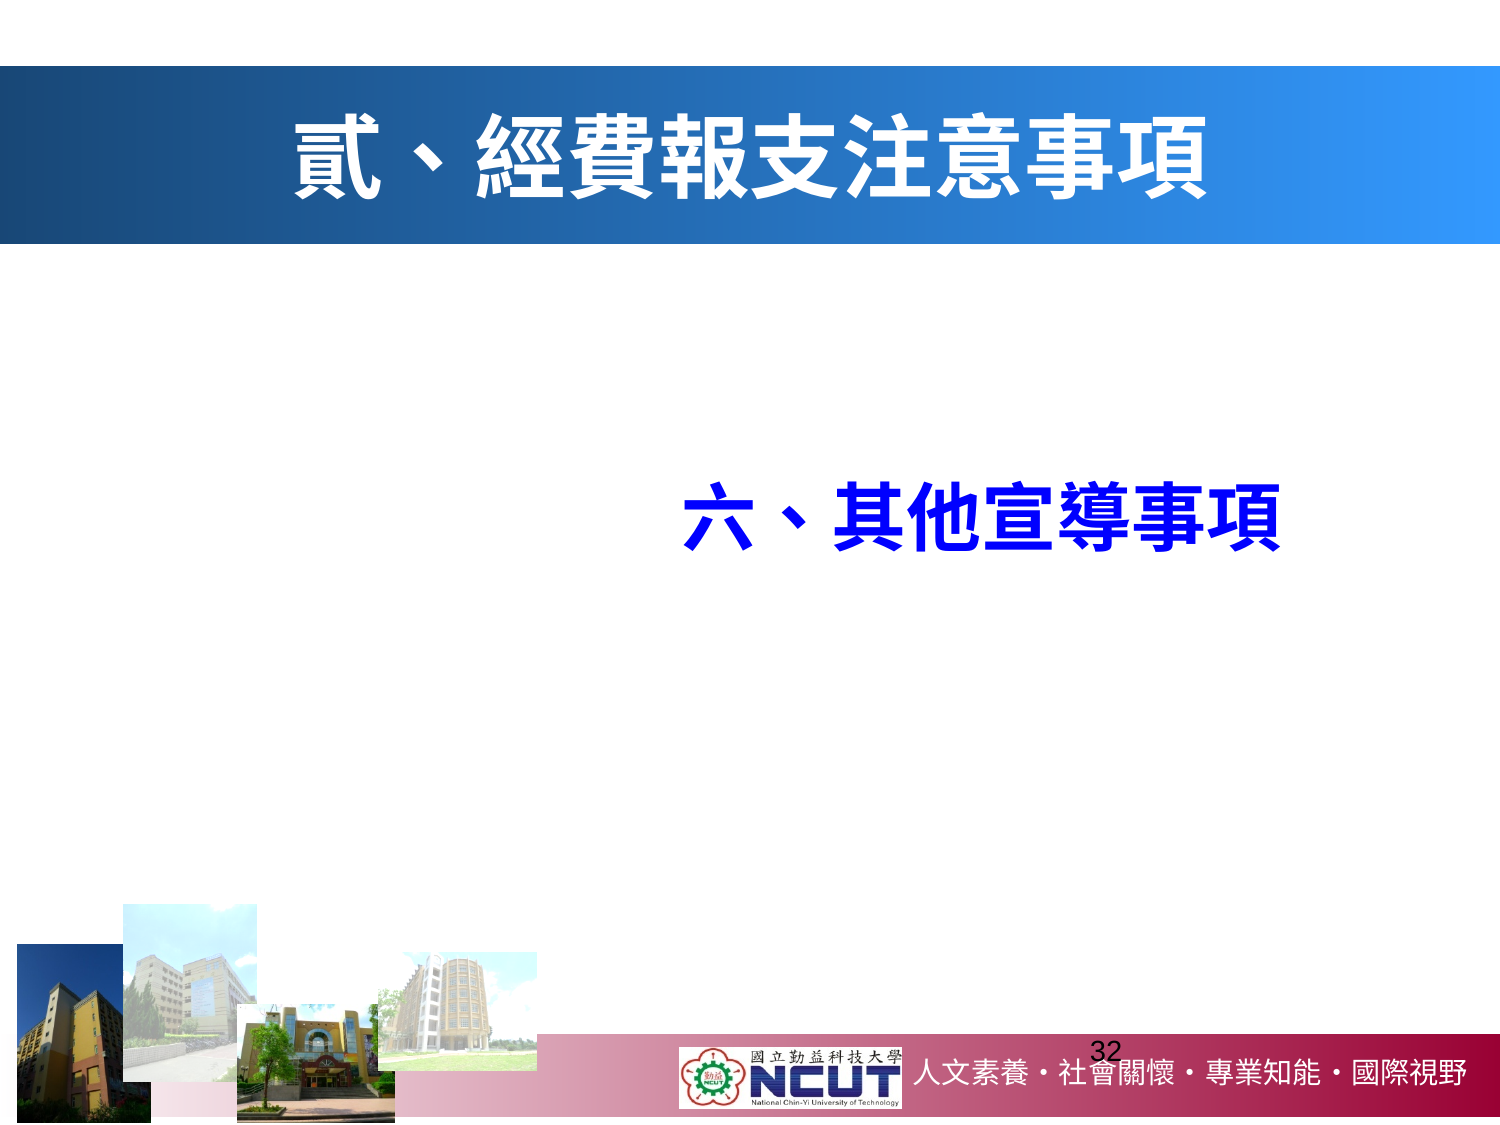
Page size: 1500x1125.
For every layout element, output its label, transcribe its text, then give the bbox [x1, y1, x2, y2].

title 貳、經費報支注意事項 [0, 66, 1500, 244]
list 六、其他宣導事項 [64, 267, 1500, 977]
text_box [1074, 1024, 1426, 1103]
